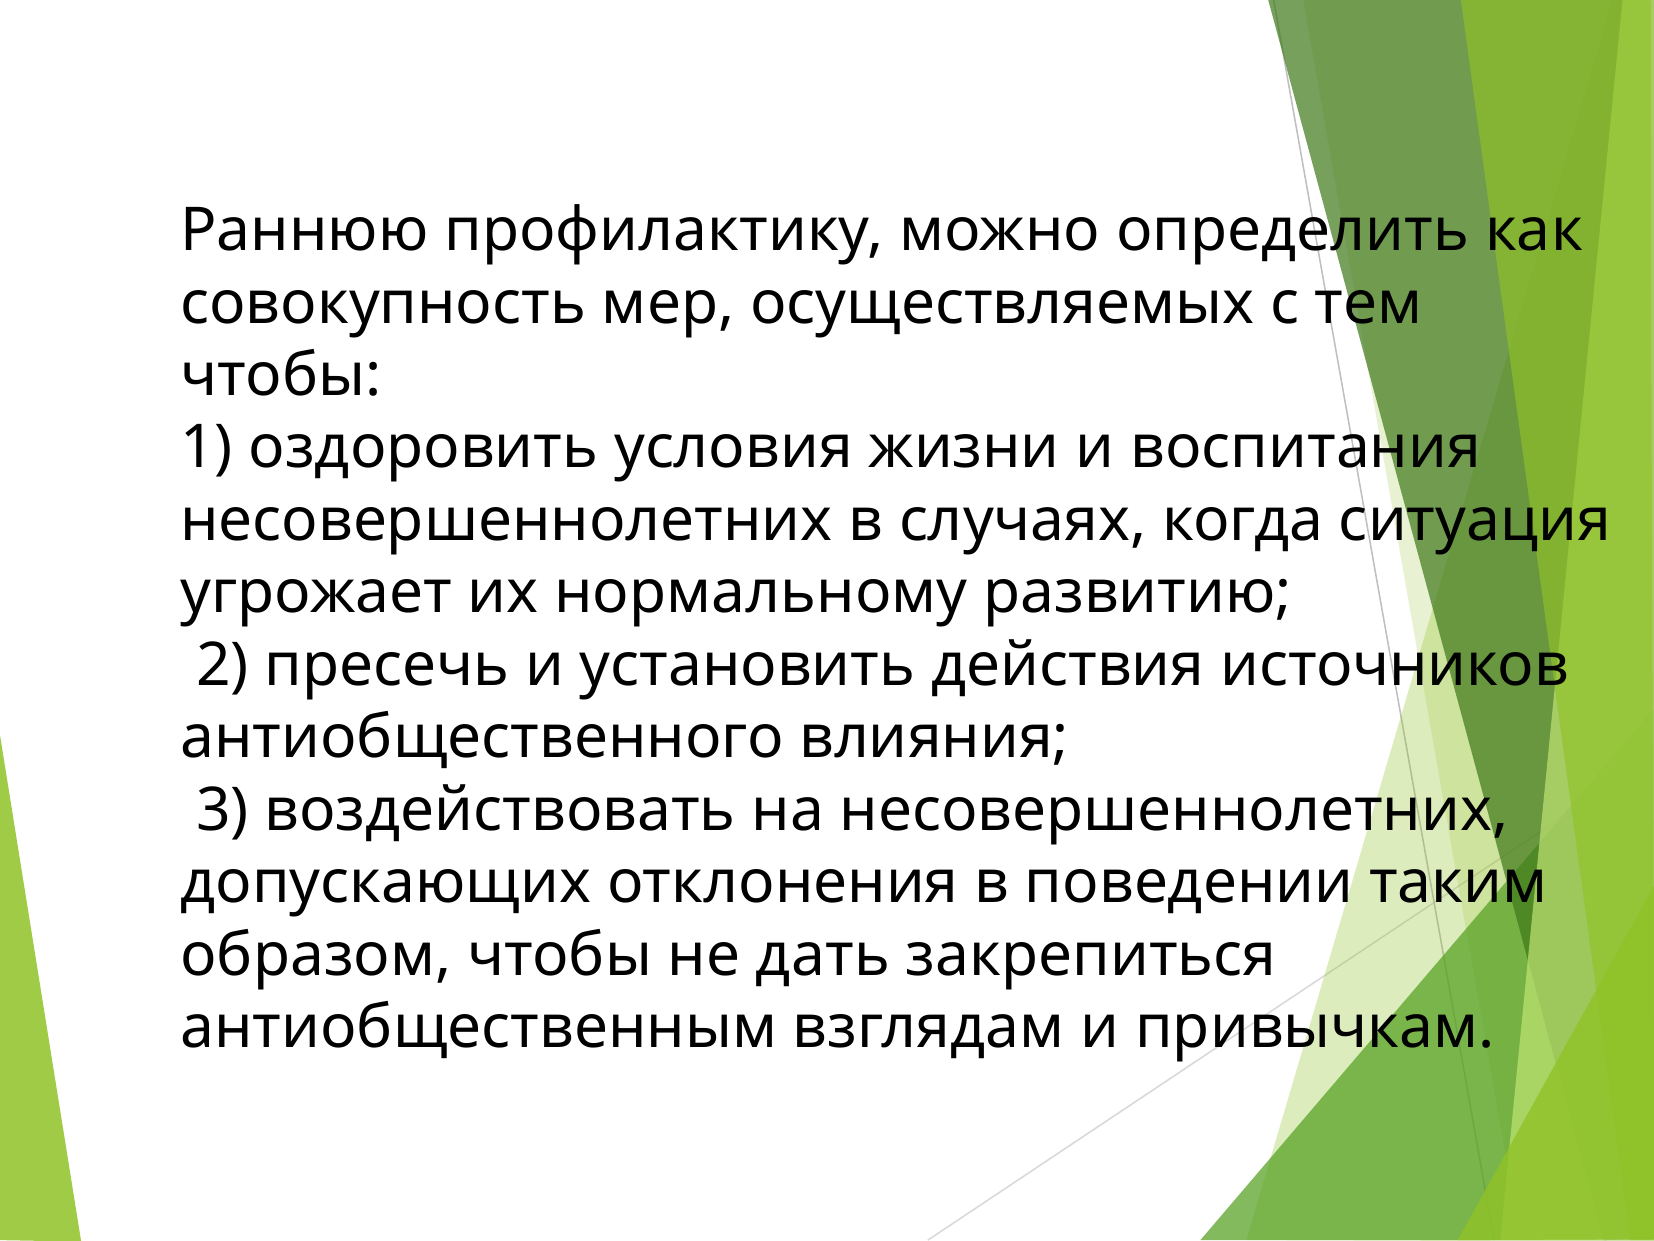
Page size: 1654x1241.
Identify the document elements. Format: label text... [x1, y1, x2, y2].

title Раннюю профилактику, можно определить как совокупность мер, осуществляемых с тем чтобы: 1) оздоровить условия жизни и воспитания несовершеннолетних в случаях, когда ситуация угрожает их нормальному развитию; 2) пресечь и установить действия источников антиобщественного влияния; 3) воздействовать на несовершеннолетних, допускающих отклонения в поведении таким образом, чтобы не дать закрепиться антиобщественным взглядам и привычкам. [165, 117, 1654, 1146]
